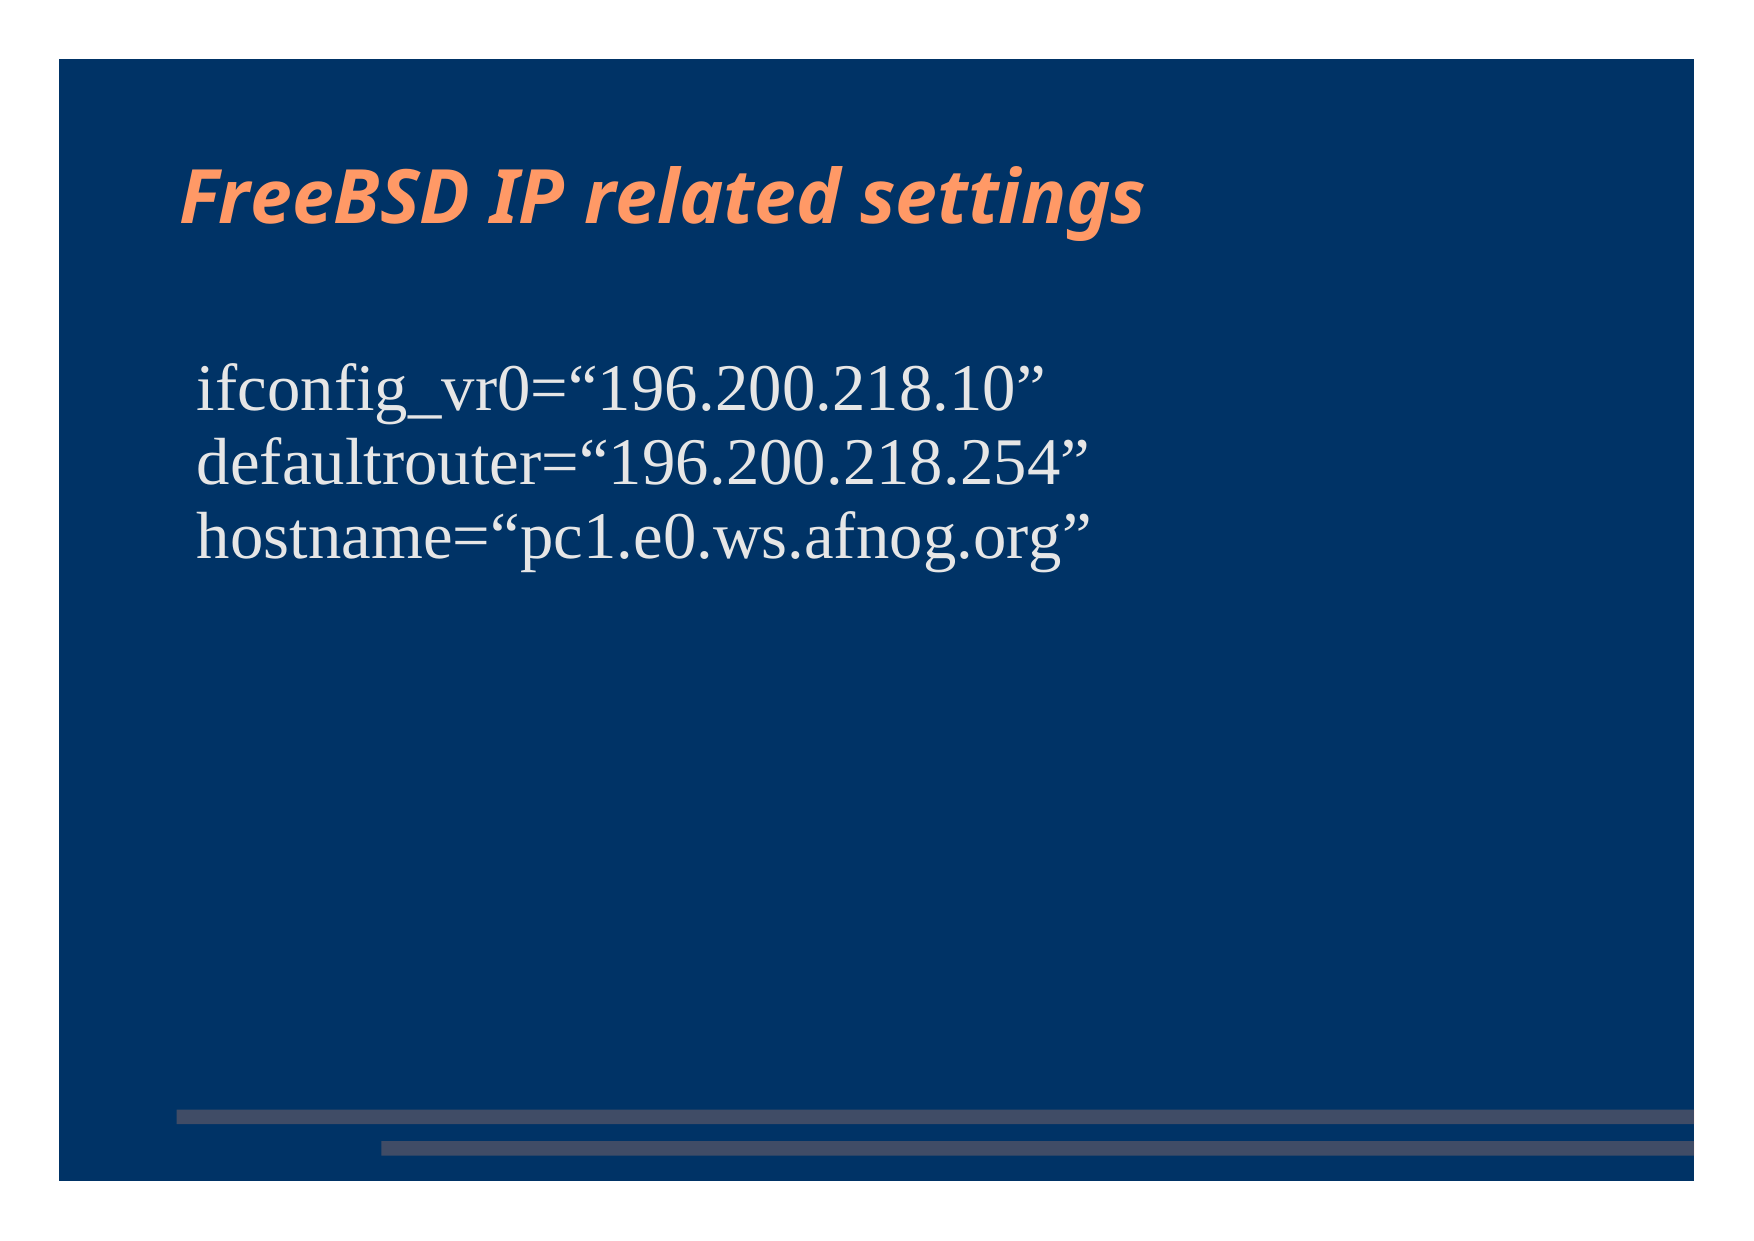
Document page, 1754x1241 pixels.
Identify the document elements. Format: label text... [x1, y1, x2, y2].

title FreeBSD IP related settings [179, 100, 1576, 289]
list ifconfig_vr0=“196.200.218.10” defaultrouter=“196.200.218.254” hostname=“pc1.e0.ws.afnog.org” [179, 350, 1603, 1084]
